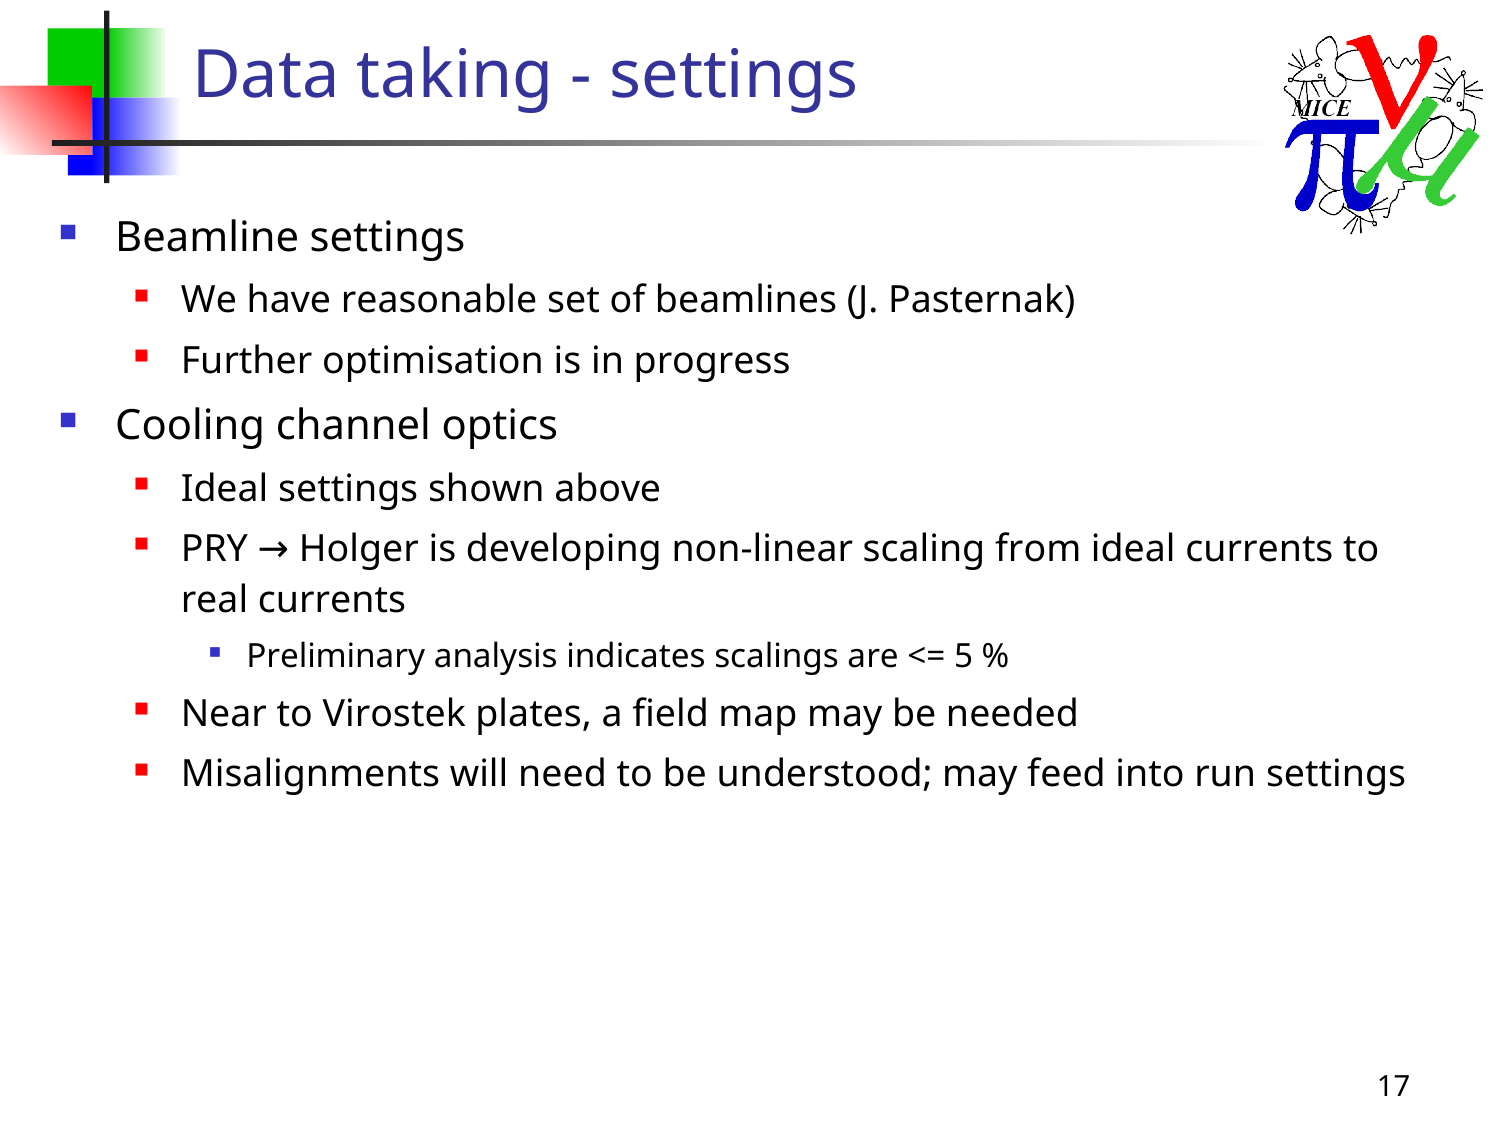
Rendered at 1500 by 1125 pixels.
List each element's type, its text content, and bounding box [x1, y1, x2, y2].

title Data taking - settings [191, 0, 1270, 178]
picture [1264, 5, 1500, 251]
list Beamline settings We have reasonable set of beamlines (J. Pasternak) Further optimisation is in progress Cooling channel optics Ideal settings shown above PRY → Holger is developing non-linear scaling from ideal currents to real currents Preliminary analysis indicates scalings are <= 5 % Near to Virostek plates, a field map may be needed Misalignments will need to be understood; may feed into run settings [59, 206, 1447, 771]
